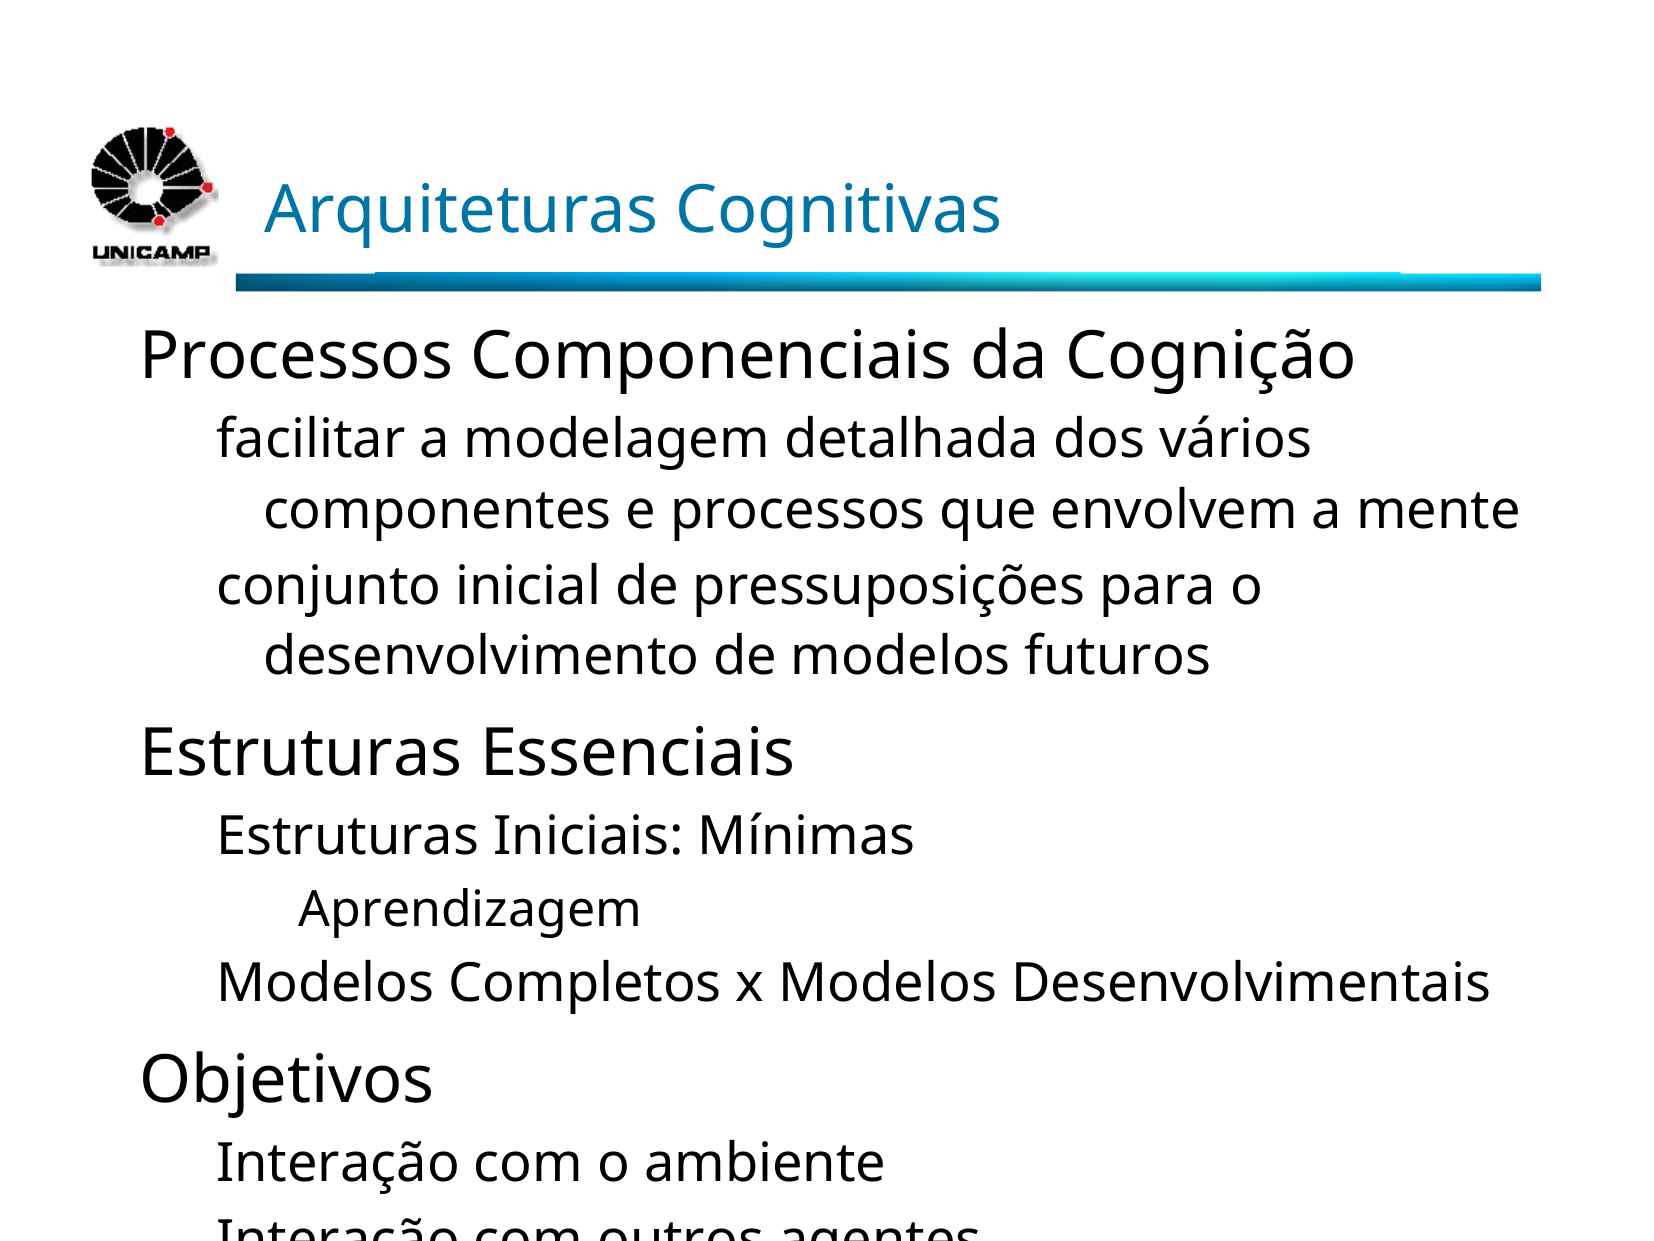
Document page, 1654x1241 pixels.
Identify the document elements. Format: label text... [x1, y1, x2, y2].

picture [125, 272, 1654, 295]
title Arquiteturas Cognitivas [264, 42, 1534, 250]
list Processos Componenciais da Cognição facilitar a modelagem detalhada dos vários componentes e processos que envolvem a mente conjunto inicial de pressuposições para o desenvolvimento de modelos futuros Estruturas Essenciais Estruturas Iniciais: Mínimas Aprendizagem Modelos Completos x Modelos Desenvolvimentais Objetivos Interação com o ambiente Interação com outros agentes [121, 309, 1534, 1182]
